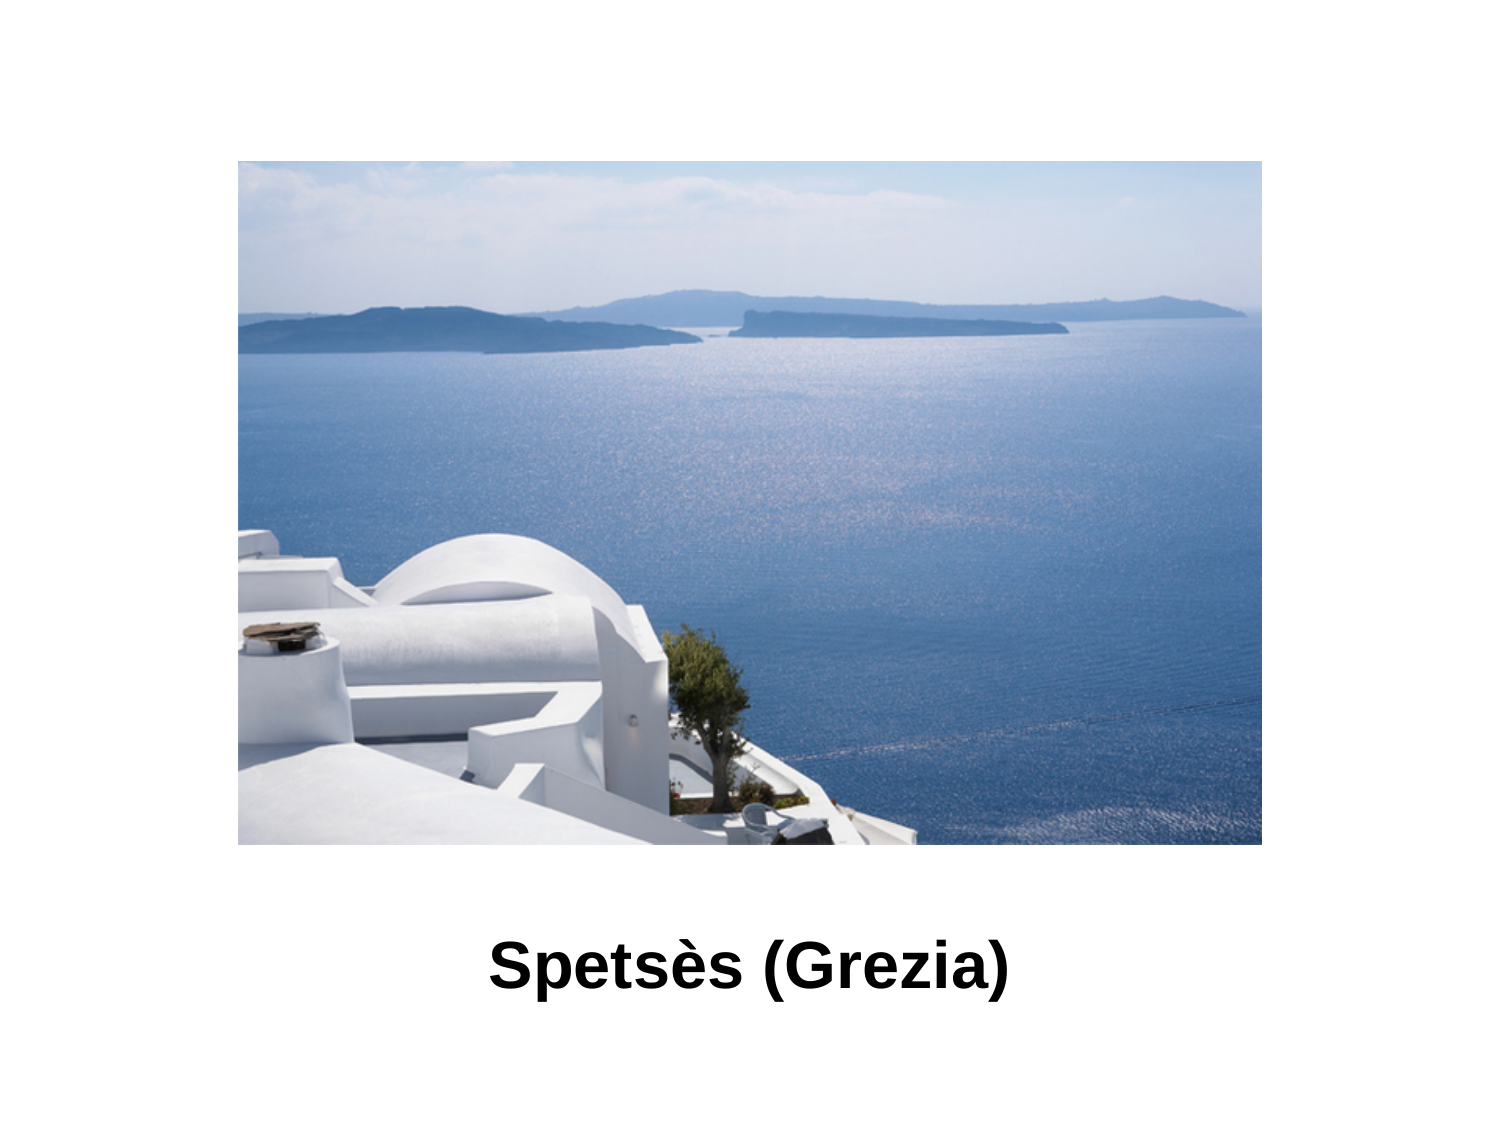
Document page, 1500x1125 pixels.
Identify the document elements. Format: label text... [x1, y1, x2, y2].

text_box Spetsès (Grezia) [0, 920, 1500, 1034]
picture [238, 161, 1262, 845]
